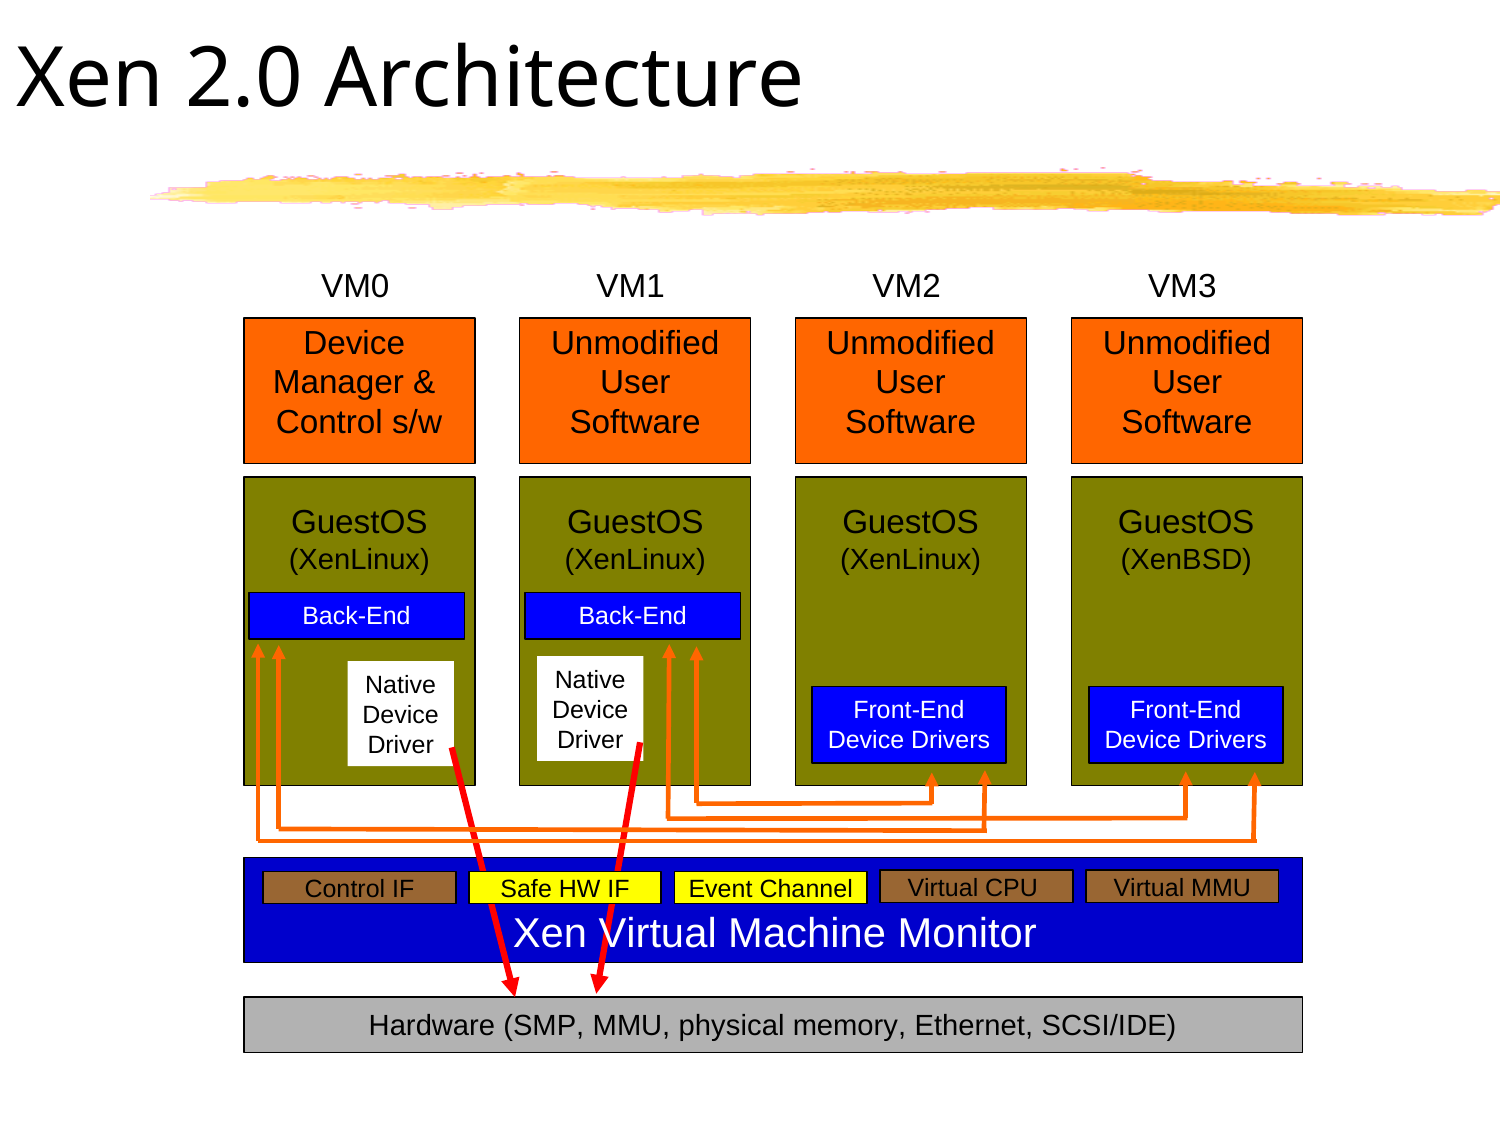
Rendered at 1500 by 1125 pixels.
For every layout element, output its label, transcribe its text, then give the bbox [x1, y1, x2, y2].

text_box Back-End [525, 592, 741, 641]
text_box GuestOS (XenLinux) [274, 493, 445, 584]
text_box [243, 317, 475, 464]
text_box Unmodified User Software [1087, 313, 1287, 450]
text_box Device Manager & Control s/w [257, 313, 461, 450]
text_box [795, 317, 1027, 464]
picture [150, 162, 1500, 226]
text_box Front-End Device Drivers [812, 686, 1007, 764]
text_box VM1 [581, 257, 680, 313]
text_box Native Device Driver [537, 656, 644, 761]
text_box Hardware (SMP, MMU, physical memory, Ethernet, SCSI/IDE) [248, 1008, 1298, 1041]
text_box Virtual CPU [880, 870, 1073, 903]
text_box [1071, 317, 1303, 464]
text_box [622, 857, 1303, 963]
text_box Unmodified User Software [536, 313, 735, 450]
text_box Back-End [248, 592, 465, 641]
text_box VM0 [305, 257, 405, 313]
text_box GuestOS (XenLinux) [825, 493, 997, 584]
text_box Safe HW IF [468, 871, 662, 904]
text_box Event Channel [674, 871, 868, 899]
text_box [519, 317, 751, 464]
text_box [243, 996, 1303, 1053]
text_box Control IF [263, 871, 456, 904]
text_box [519, 476, 751, 786]
text_box VM3 [1132, 257, 1232, 313]
text_box [243, 857, 498, 963]
text_box Unmodified User Software [811, 313, 1010, 450]
text_box GuestOS (XenLinux) [549, 493, 721, 584]
text_box [795, 476, 1027, 786]
text_box Virtual MMU [1085, 870, 1279, 903]
text_box Xen Virtual Machine Monitor [498, 899, 1052, 965]
title Xen 2.0 Architecture [1, 0, 1277, 134]
text_box Front-End Device Drivers [1088, 686, 1283, 764]
text_box VM2 [857, 257, 957, 313]
text_box Native Device Driver [347, 661, 454, 767]
text_box [1071, 476, 1303, 786]
text_box GuestOS (XenBSD) [1102, 493, 1270, 584]
text_box [243, 476, 475, 786]
text_box [483, 857, 616, 871]
